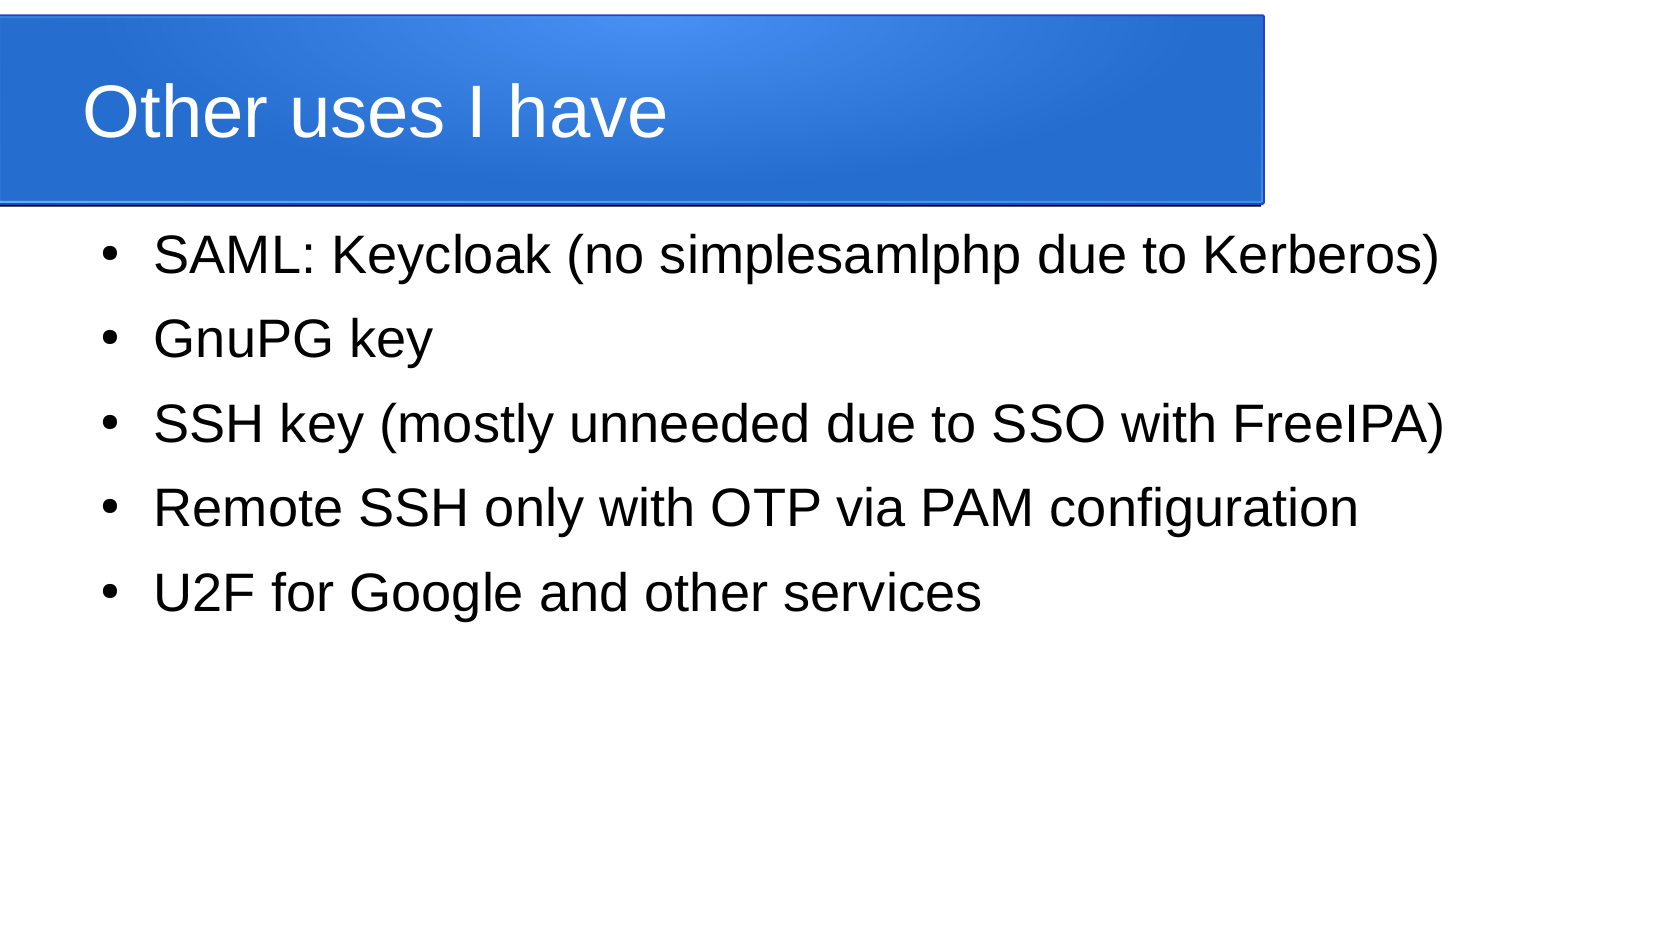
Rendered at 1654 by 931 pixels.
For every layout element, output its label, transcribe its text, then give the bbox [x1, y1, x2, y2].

list SAML: Keycloak (no simplesamlphp due to Kerberos) GnuPG key SSH key (mostly unneeded due to SSO with FreeIPA) Remote SSH only with OTP via PAM configuration U2F for Google and other services [82, 224, 1571, 863]
title Other uses I have [82, 35, 1235, 189]
